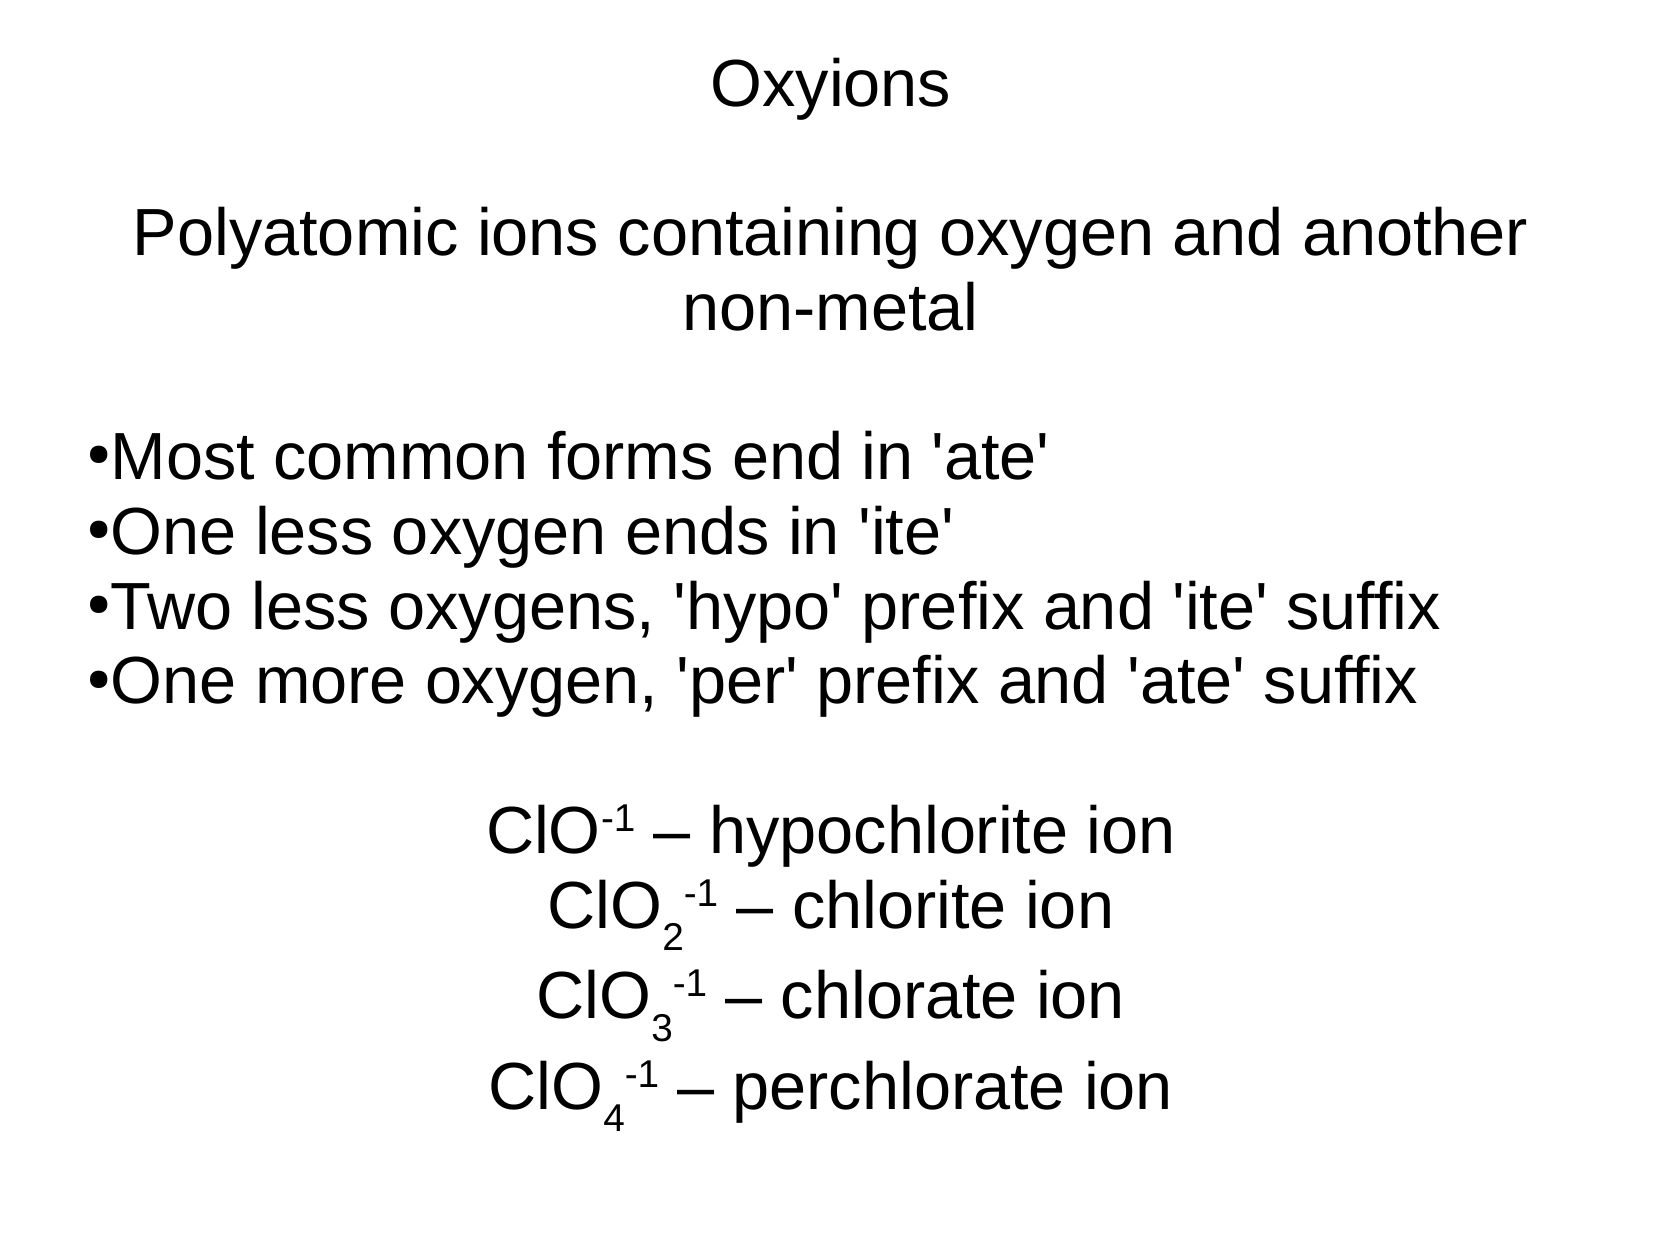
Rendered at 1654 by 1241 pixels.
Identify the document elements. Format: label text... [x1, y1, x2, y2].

subtitle Oxyions Polyatomic ions containing oxygen and another non-metal Most common forms end in 'ate' One less oxygen ends in 'ite' Two less oxygens, 'hypo' prefix and 'ite' suffix One more oxygen, 'per' prefix and 'ate' suffix ClO-1 – hypochlorite ion ClO2-1 – chlorite ion ClO3-1 – chlorate ion ClO4-1 – perchlorate ion [86, 45, 1576, 1140]
